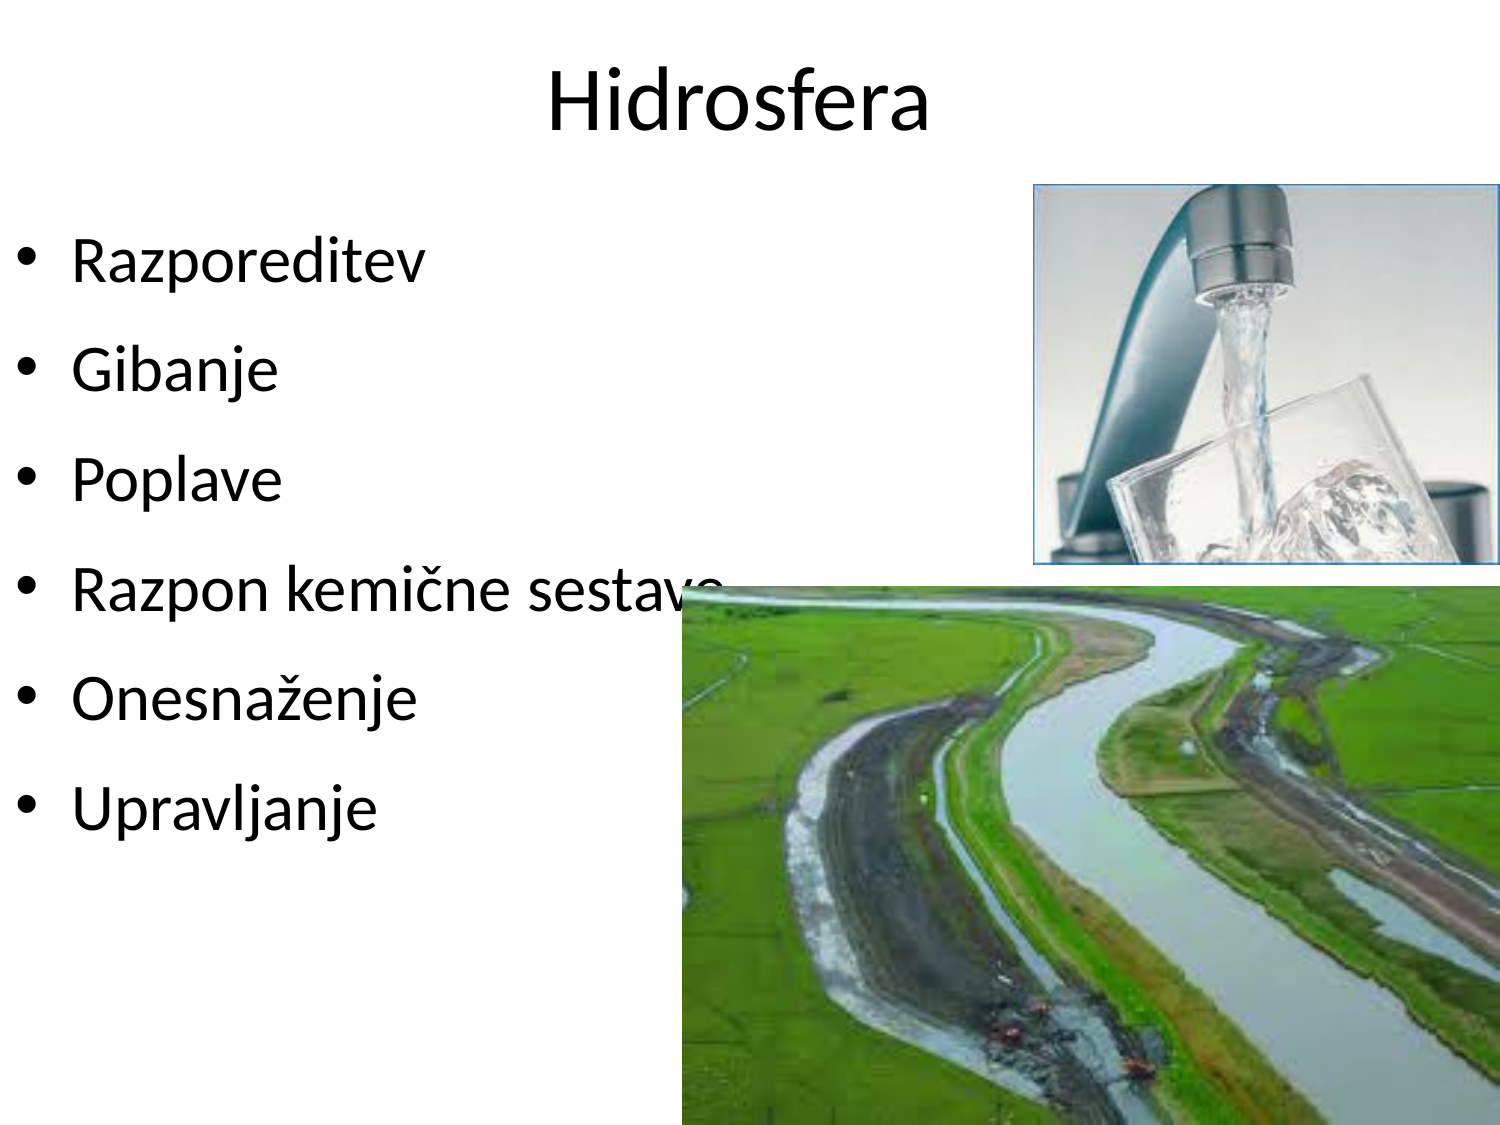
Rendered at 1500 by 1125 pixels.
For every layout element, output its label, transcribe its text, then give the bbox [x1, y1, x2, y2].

title Hidrosfera [64, 0, 1415, 188]
list Razporeditev Gibanje Poplave Razpon kemične sestave Onesnaženje Upravljanje [0, 208, 1350, 951]
picture [682, 586, 1500, 1125]
picture [1033, 184, 1500, 565]
